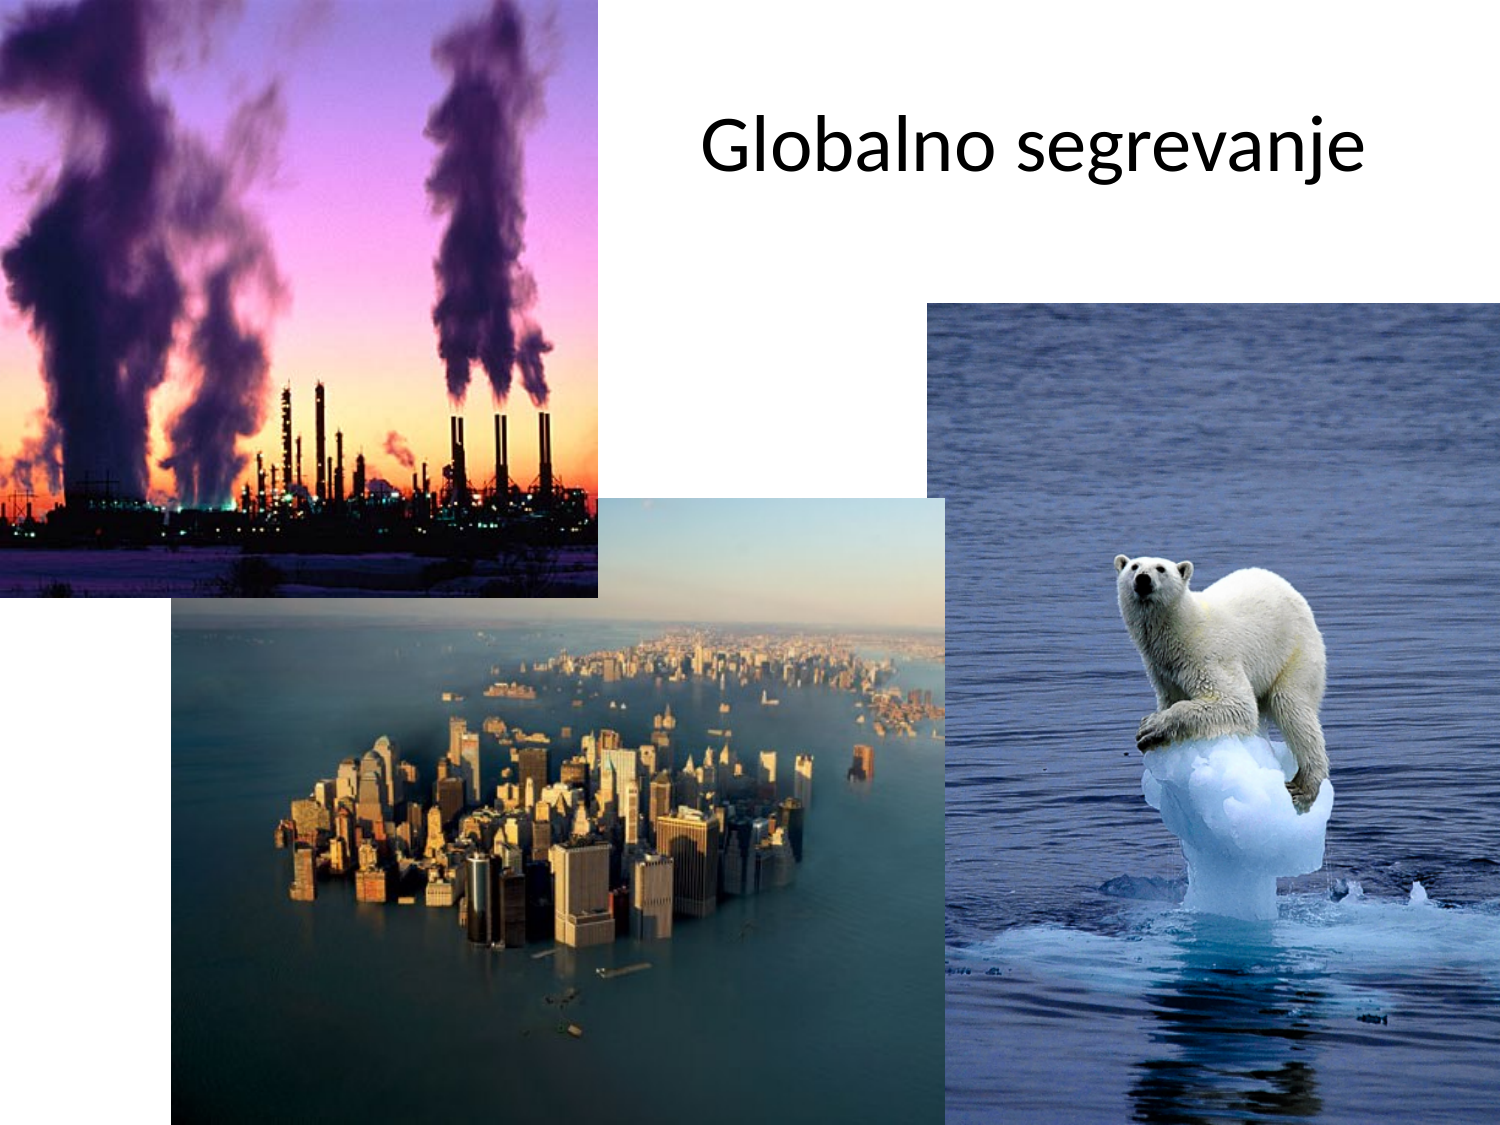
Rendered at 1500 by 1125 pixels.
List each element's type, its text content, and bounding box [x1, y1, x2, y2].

picture [0, 0, 1500, 1125]
title Globalno segrevanje [643, 45, 1425, 233]
